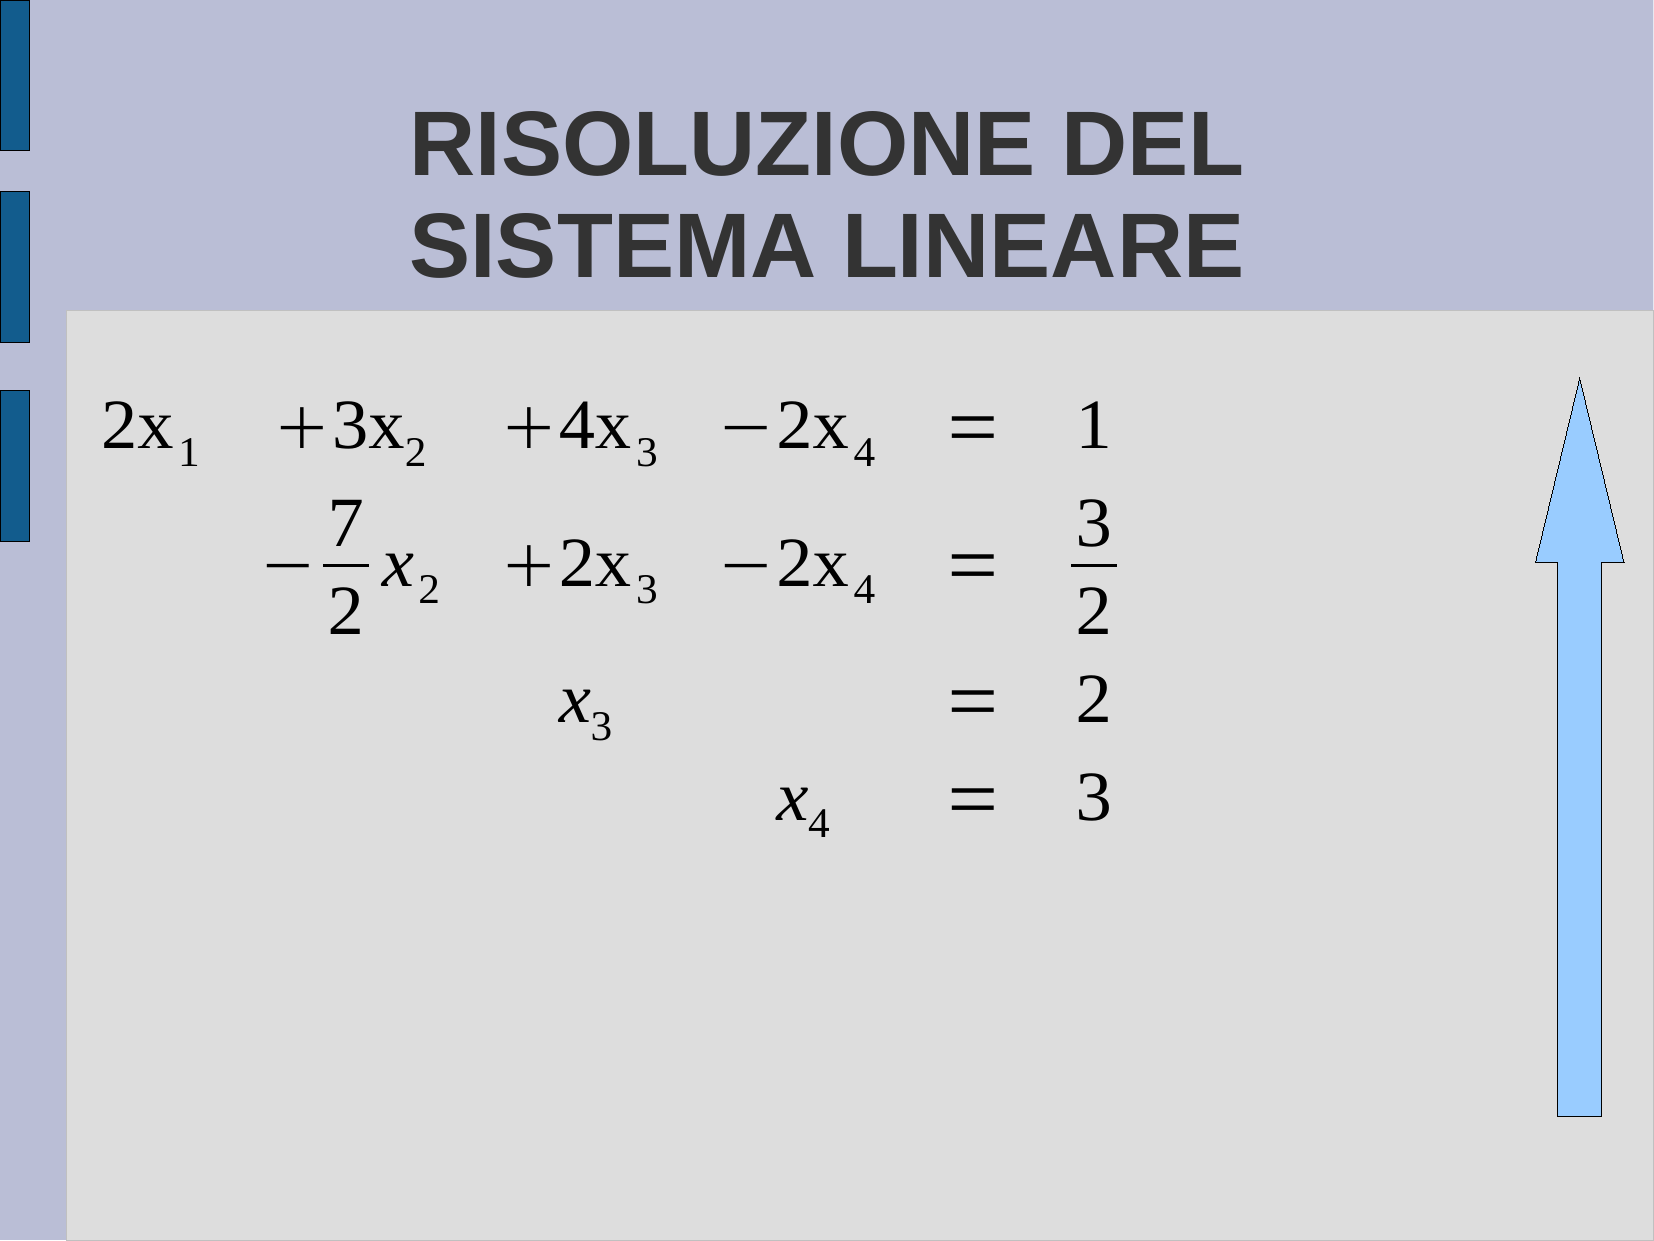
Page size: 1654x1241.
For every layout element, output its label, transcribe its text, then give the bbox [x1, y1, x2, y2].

text_box [1535, 377, 1625, 1117]
chart [82, 378, 1138, 848]
title RISOLUZIONE DEL SISTEMA LINEARE [121, 92, 1534, 298]
